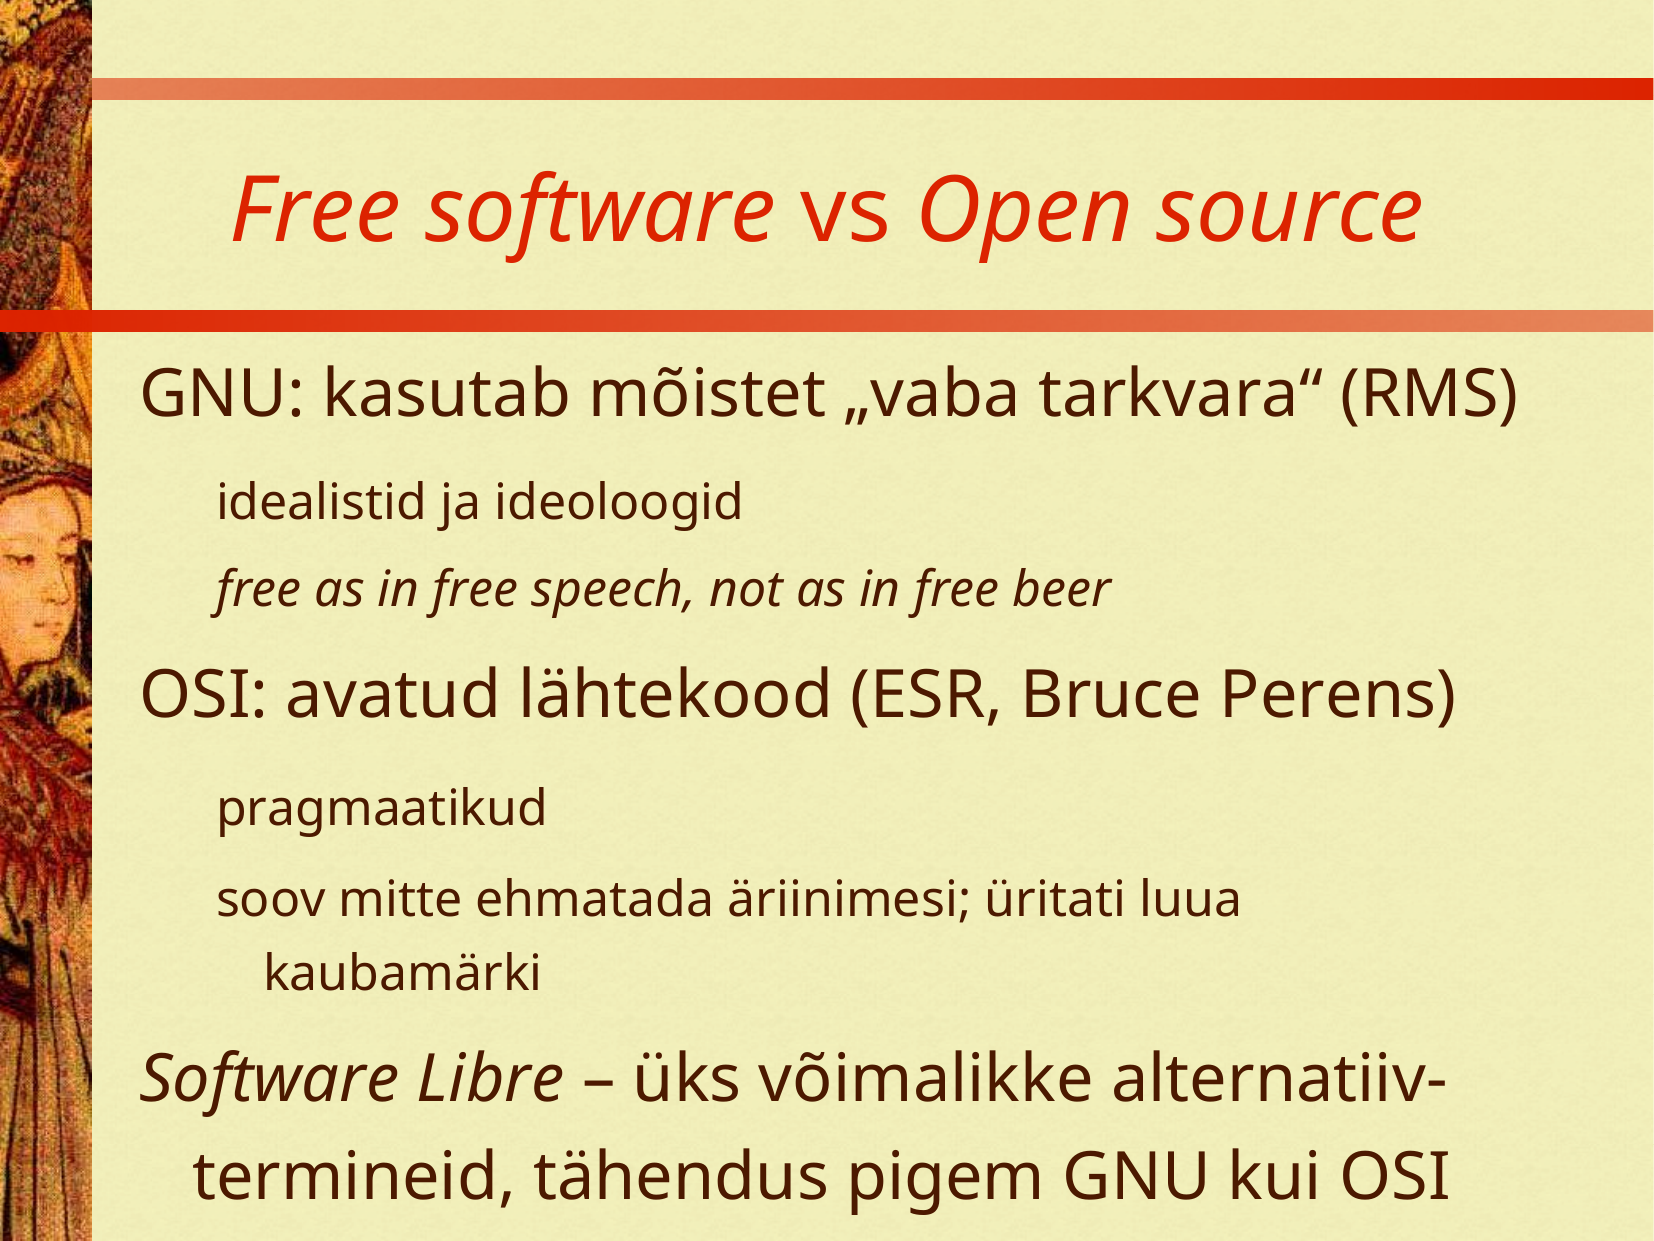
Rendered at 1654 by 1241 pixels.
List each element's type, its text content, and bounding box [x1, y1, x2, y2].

title Free software vs Open source [121, 102, 1534, 311]
picture [0, 332, 1654, 1241]
list GNU: kasutab mõistet „vaba tarkvara“ (RMS) idealistid ja ideoloogid free as in free speech, not as in free beer OSI: avatud lähtekood (ESR, Bruce Perens) pragmaatikud soov mitte ehmatada äriinimesi; üritati luua kaubamärki Software Libre – üks võimalikke alternatiiv-termineid, tähendus pigem GNU kui OSI oma FLOSS, FOSS, F/OSS – praktiline koostöö [121, 344, 1534, 1127]
picture [0, 0, 1654, 310]
